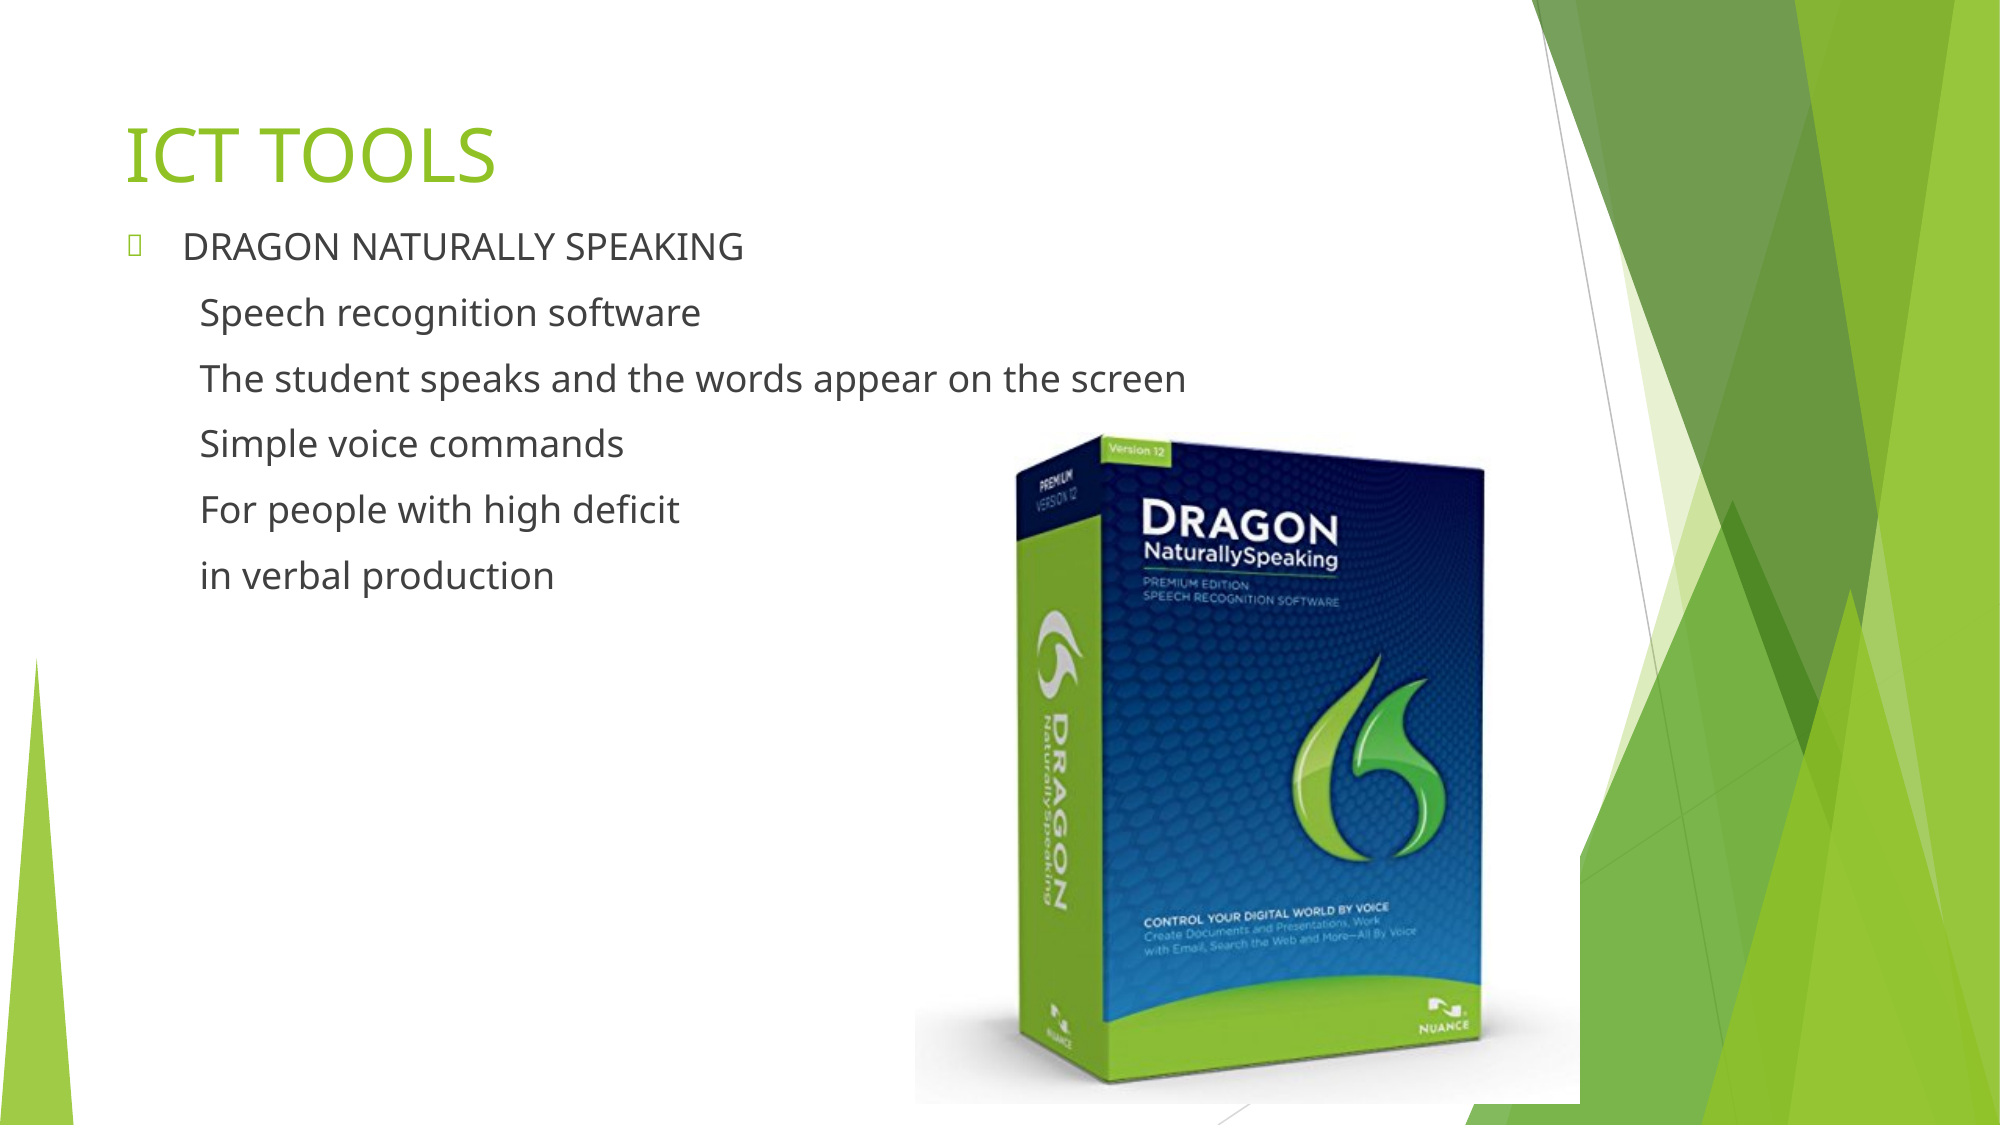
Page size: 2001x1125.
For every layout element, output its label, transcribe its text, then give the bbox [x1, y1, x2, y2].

list DRAGON NATURALLY SPEAKING Speech recognition software The student speaks and the words appear on the screen Simple voice commands For people with high deficit in verbal production [111, 215, 1522, 992]
picture [915, 432, 1580, 1104]
title ICT TOOLS [111, 99, 1522, 215]
